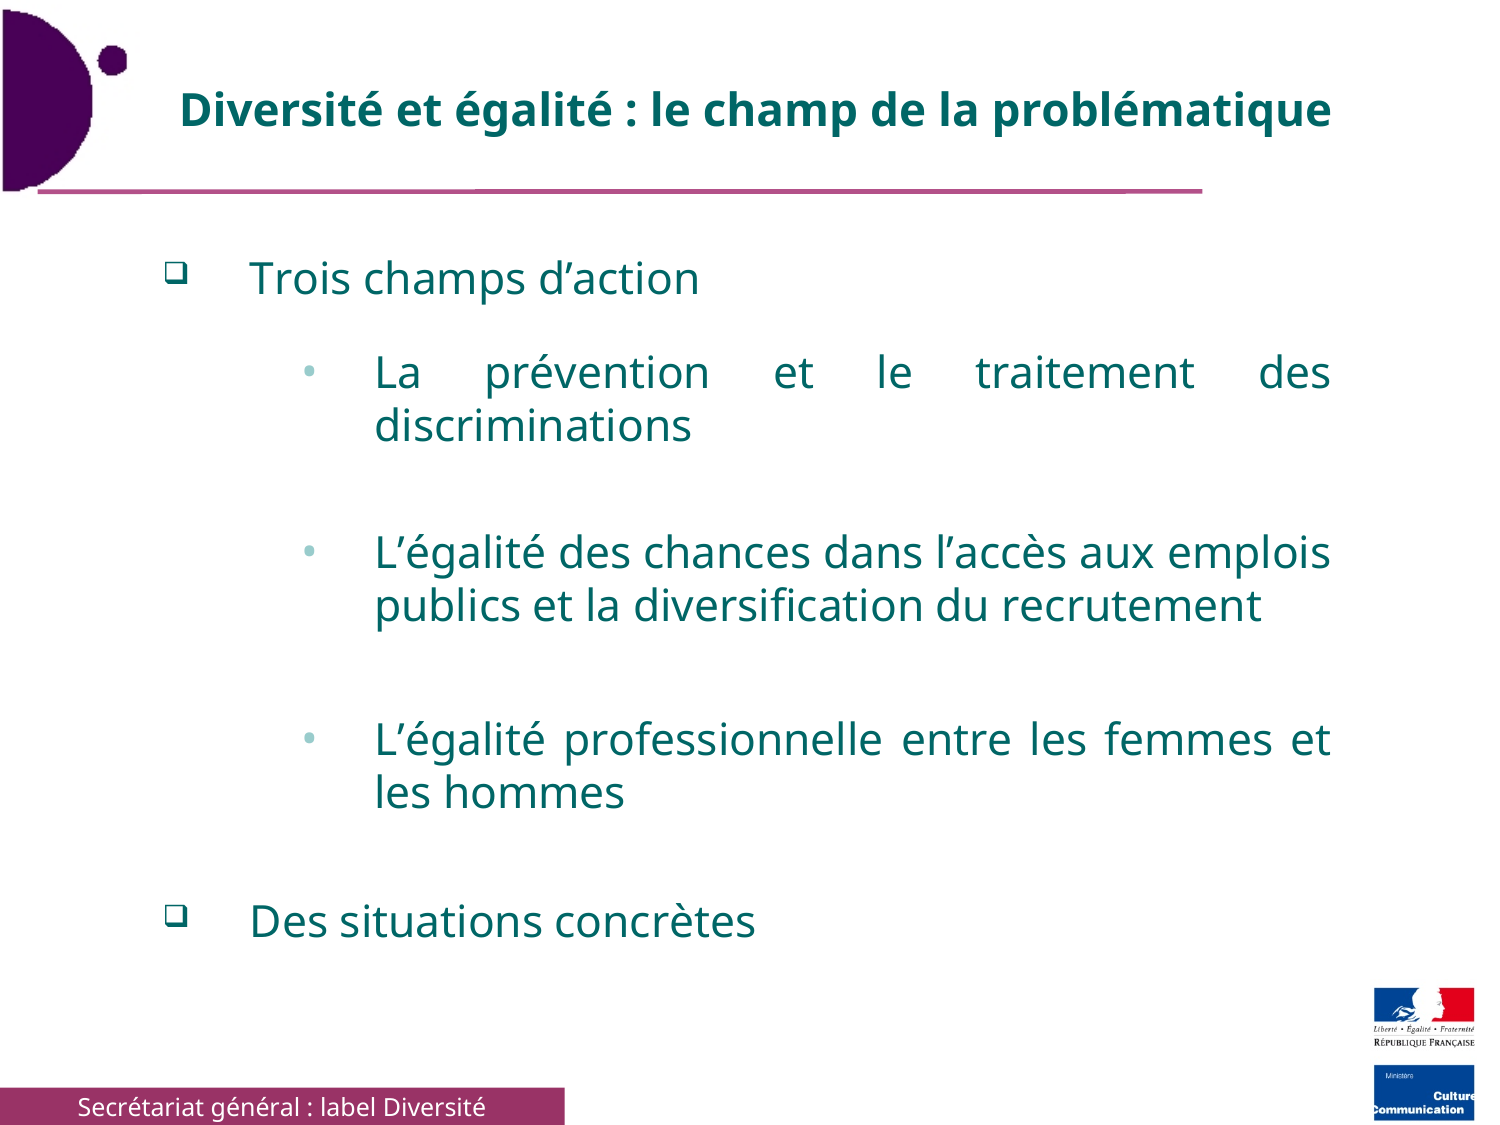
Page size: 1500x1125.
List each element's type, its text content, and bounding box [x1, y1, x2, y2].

text_box Diversité et égalité : le champ de la problématique [118, 41, 1394, 179]
picture [0, 0, 149, 204]
list Trois champs d’action La prévention et le traitement des discriminations L’égalité des chances dans l’accès aux emplois publics et la diversification du recrutement L’égalité professionnelle entre les femmes et les hommes Des situations concrètes [147, 242, 1348, 975]
picture [1370, 979, 1477, 1125]
